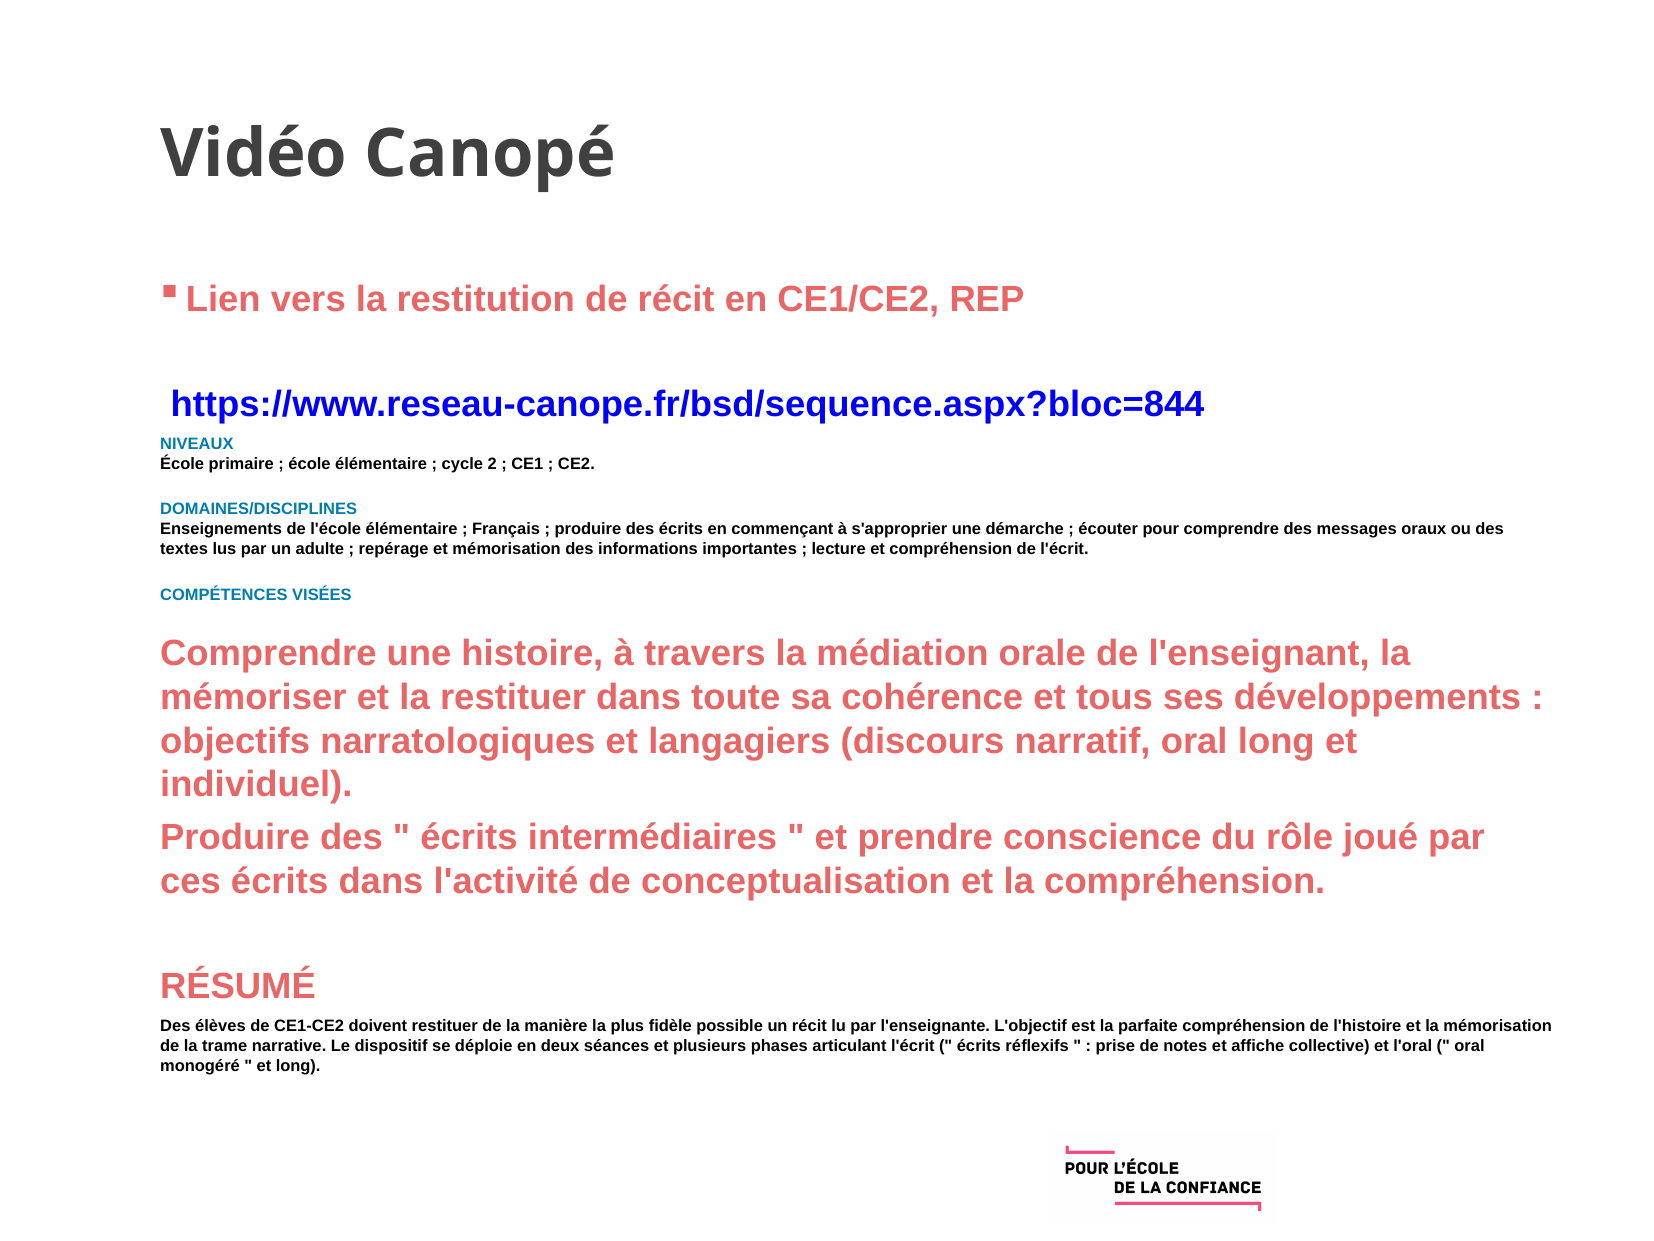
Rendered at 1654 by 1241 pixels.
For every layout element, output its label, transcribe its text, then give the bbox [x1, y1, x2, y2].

list Lien vers la restitution de récit en CE1/CE2, REP https://www.reseau-canope.fr/bsd/sequence.aspx?bloc=844 NIVEAUX École primaire ; école élémentaire ; cycle 2 ; CE1 ; CE2. DOMAINES/DISCIPLINES Enseignements de l'école élémentaire ; Français ; produire des écrits en commençant à s'approprier une démarche ; écouter pour comprendre des messages oraux ou des textes lus par un adulte ; repérage et mémorisation des informations importantes ; lecture et compréhension de l'écrit. COMPÉTENCES VISÉES Comprendre une histoire, à travers la médiation orale de l'enseignant, la mémoriser et la restituer dans toute sa cohérence et tous ses développements : objectifs narratologiques et langagiers (discours narratif, oral long et individuel). Produire des " écrits intermédiaires " et prendre conscience du rôle joué par ces écrits dans l'activité de conceptualisation et la compréhension. RÉSUMÉ Des élèves de CE1-CE2 doivent restituer de la manière la plus fidèle possible un récit lu par l'enseignante. L'objectif est la parfaite compréhension de l'histoire et la mémorisation de la trame narrative. Le dispositif se déploie en deux séances et plusieurs phases articulant l'écrit (" écrits réflexifs " : prise de notes et affiche collective) et l'oral (" oral monogéré " et long). [145, 266, 1571, 1086]
picture [1049, 1130, 1279, 1227]
title Vidéo Canopé [145, 32, 1571, 266]
